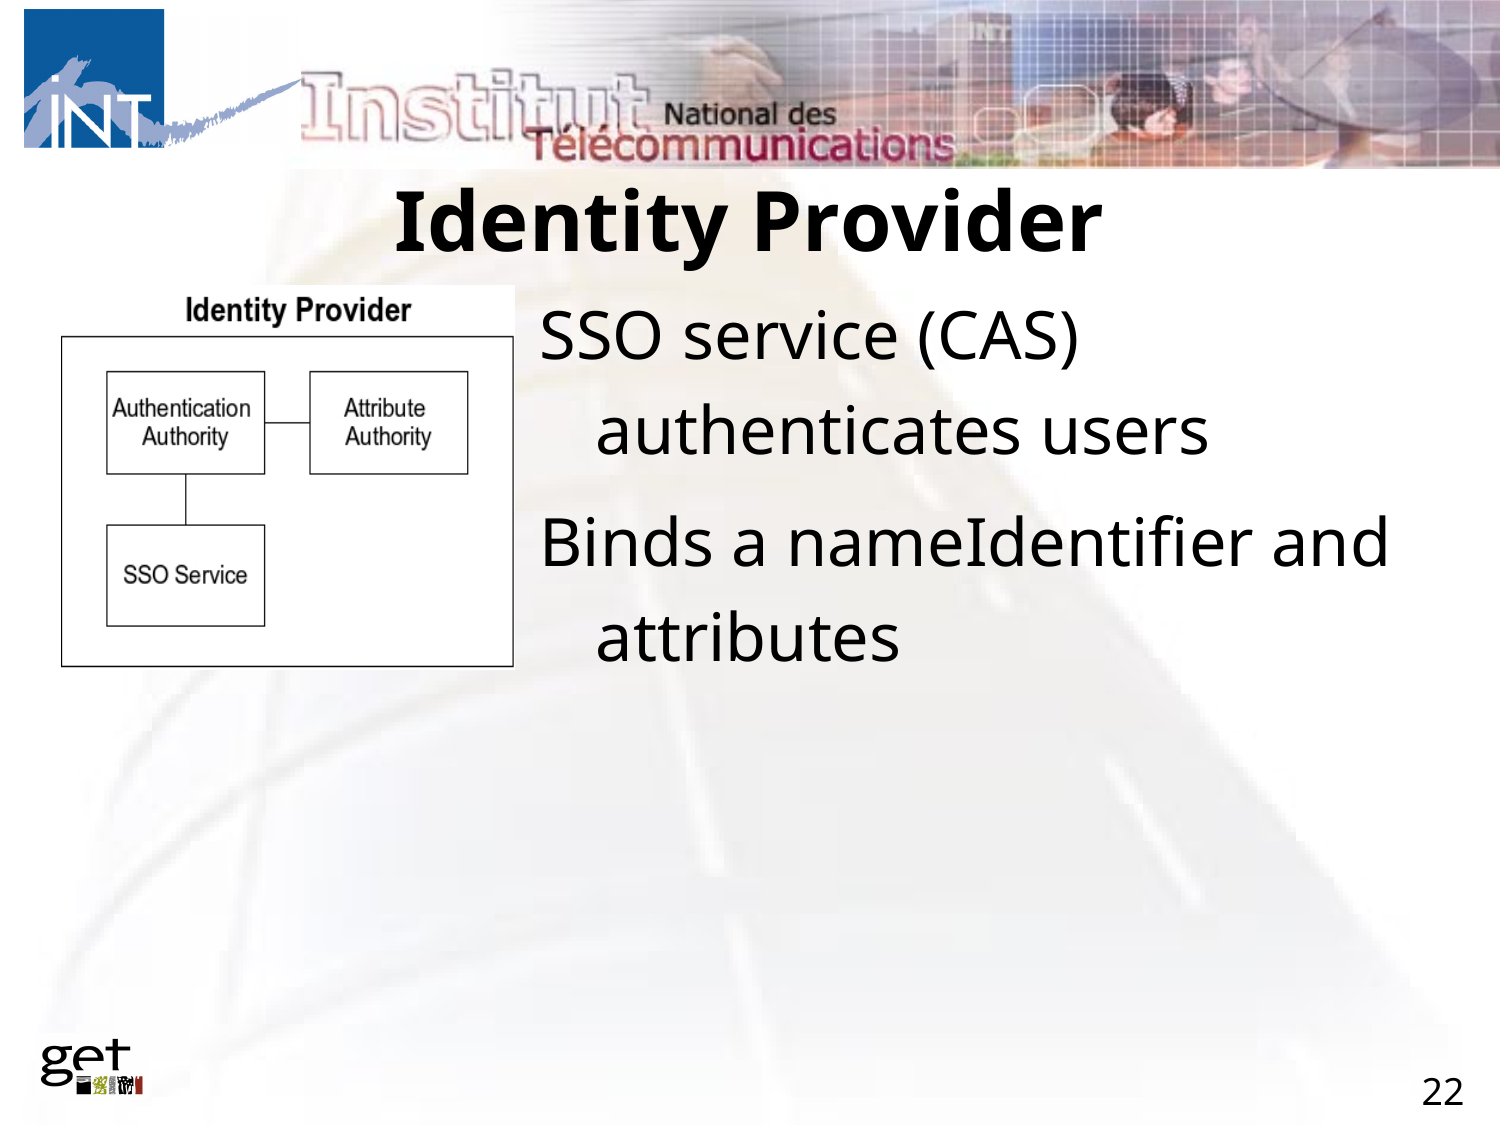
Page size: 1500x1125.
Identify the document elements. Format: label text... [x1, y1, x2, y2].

picture [0, 0, 1500, 1125]
title Identity Provider [75, 156, 1425, 276]
list SSO service (CAS) authenticates users Binds a nameIdentifier and attributes [539, 283, 1447, 1063]
